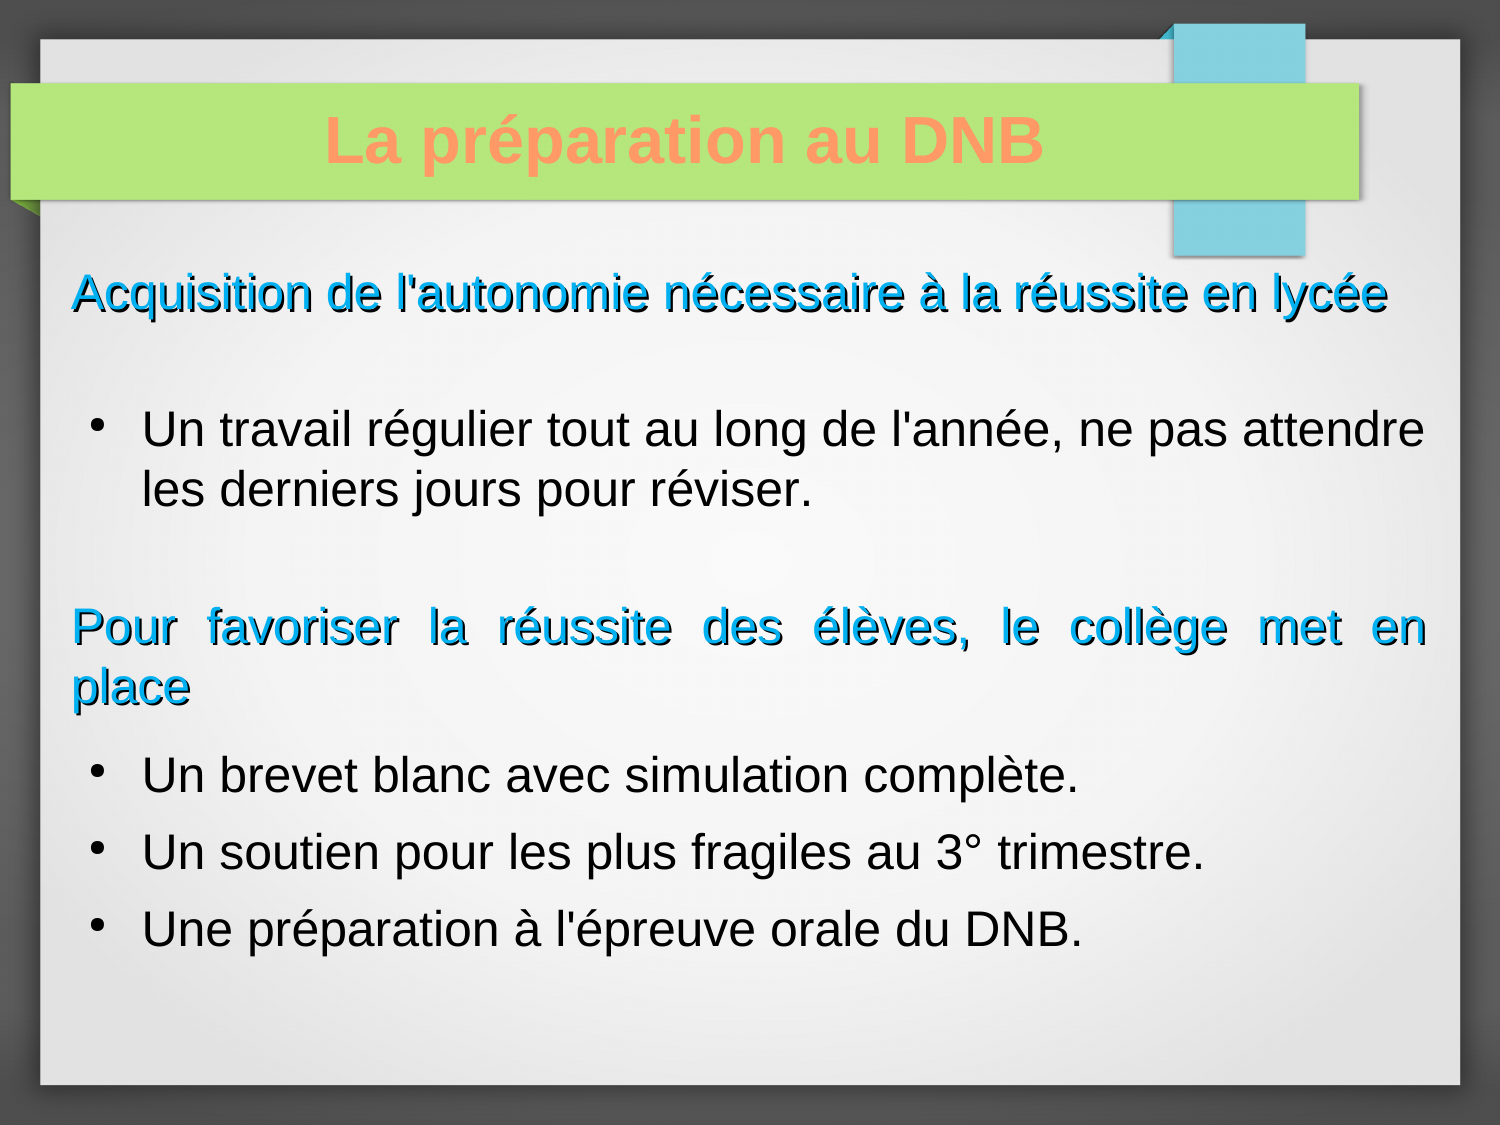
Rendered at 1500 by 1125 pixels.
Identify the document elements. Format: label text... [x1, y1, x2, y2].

list Acquisition de l'autonomie nécessaire à la réussite en lycée Un travail régulier tout au long de l'année, ne pas attendre les derniers jours pour réviser. Pour favoriser la réussite des élèves, le collège met en place Un brevet blanc avec simulation complète. Un soutien pour les plus fragiles au 3° trimestre. Une préparation à l'épreuve orale du DNB. [70, 259, 1430, 1013]
picture [0, 0, 1500, 1125]
title La préparation au DNB [160, 88, 1211, 186]
